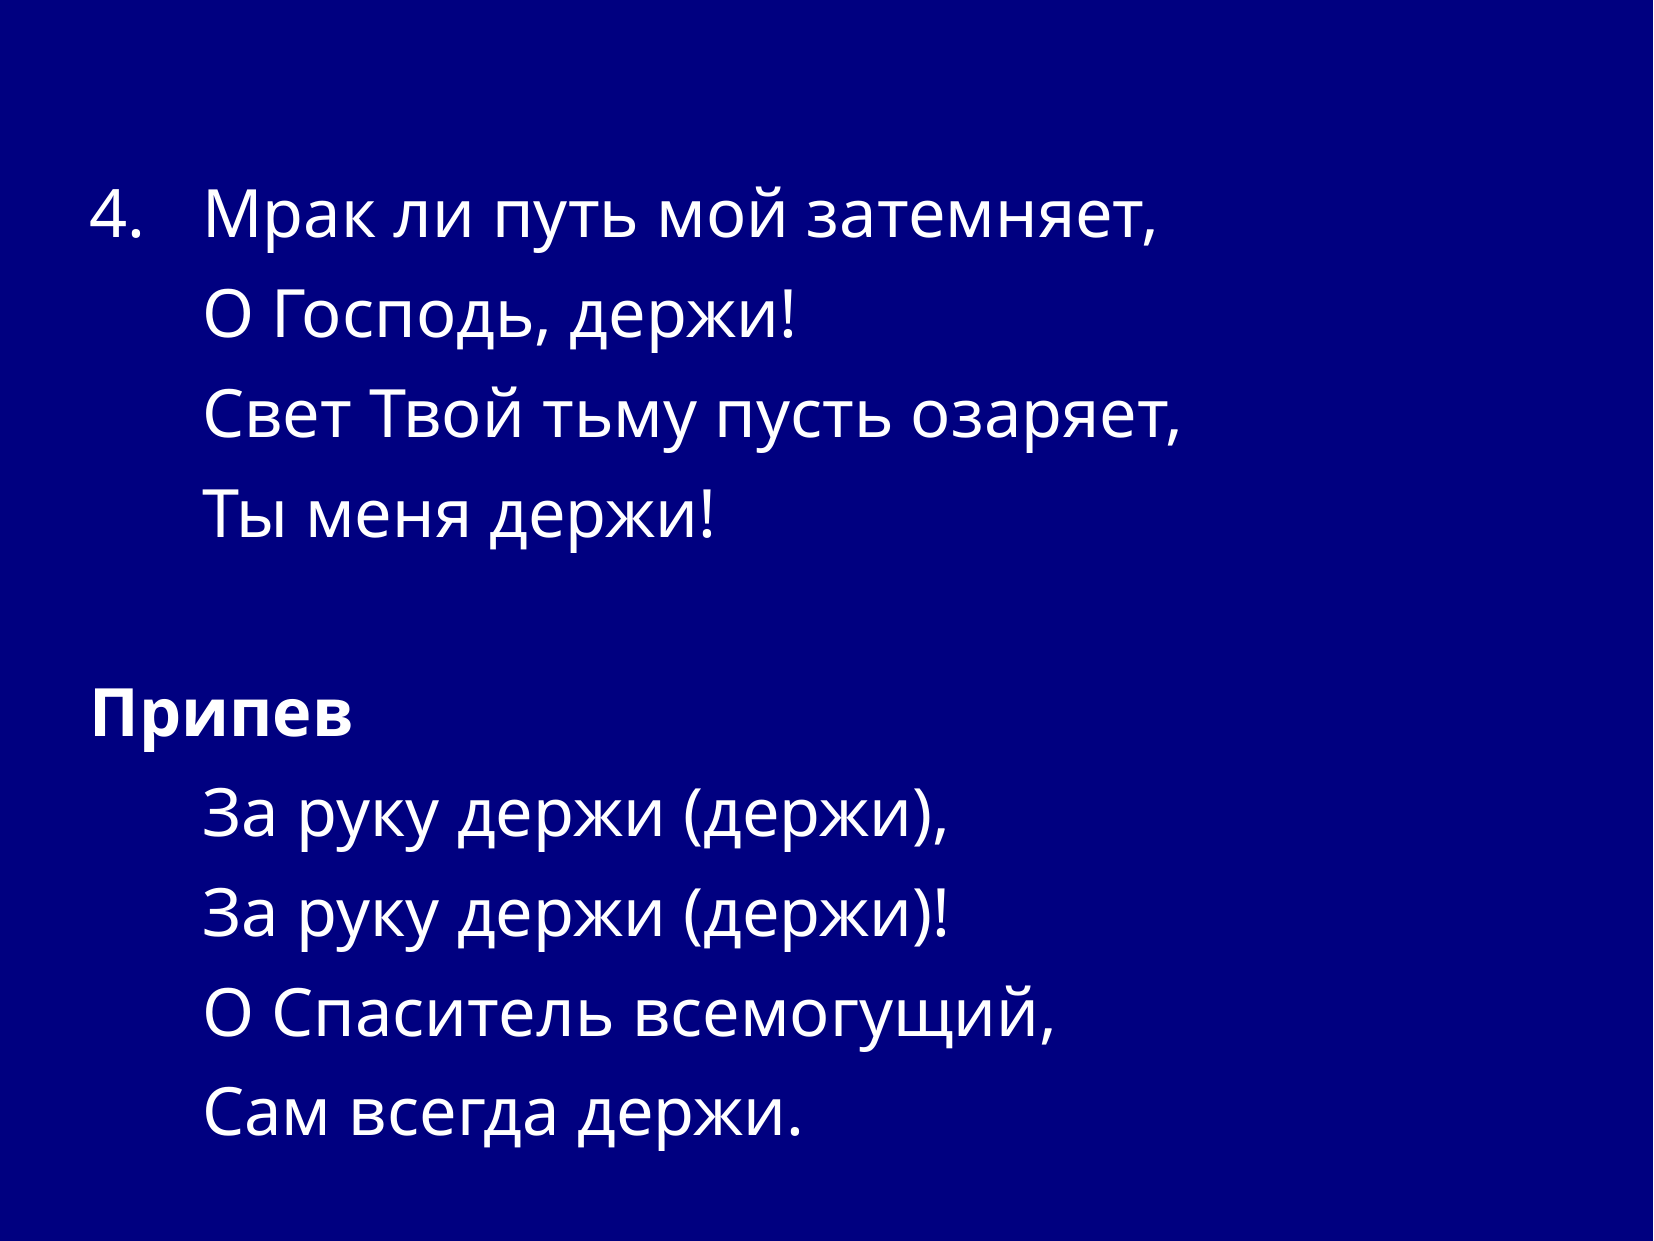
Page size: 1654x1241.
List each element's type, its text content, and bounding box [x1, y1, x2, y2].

text_box 4. Мрак ли путь мой затемняет, О Господь, держи! Свет Твой тьму пусть озаряет, Ты меня держи! Припев За руку держи (держи), За руку держи (держи)! О Спаситель всемогущий, Сам всегда держи. [75, 150, 1576, 1163]
